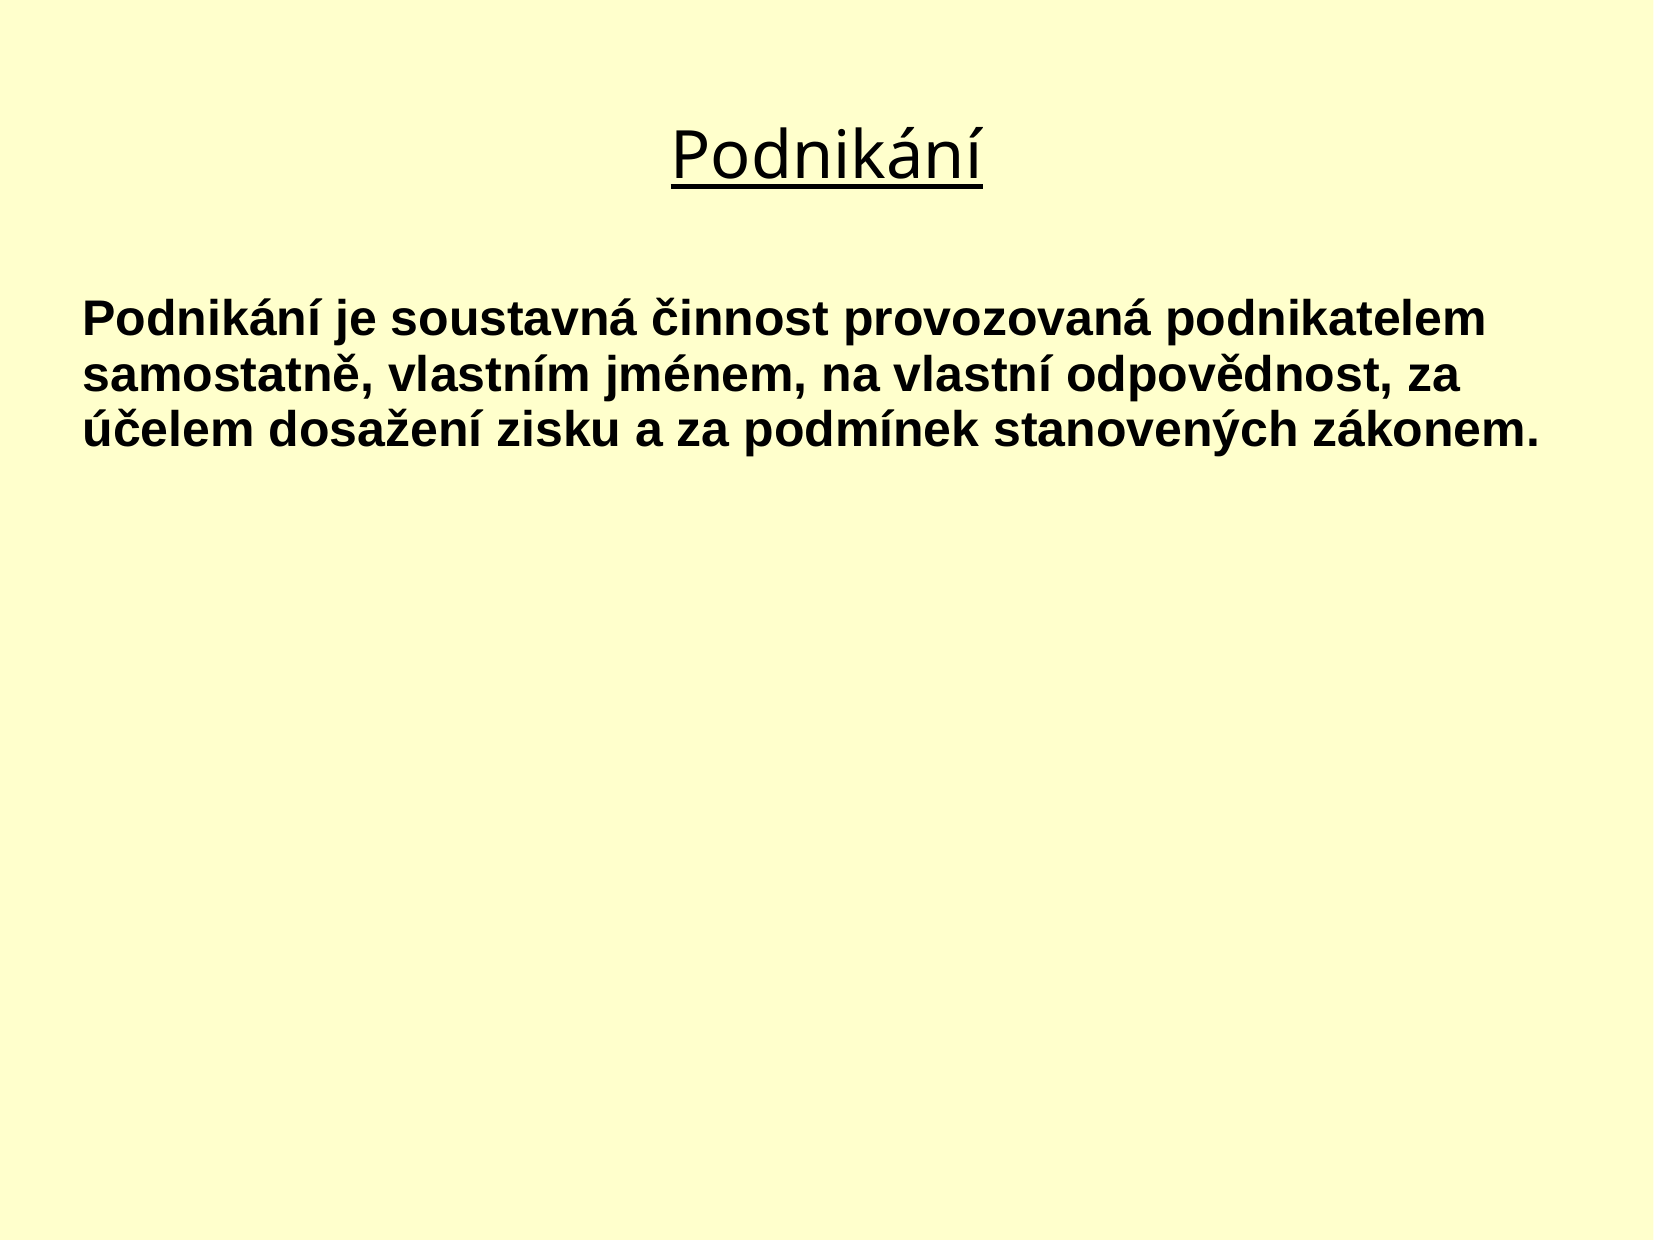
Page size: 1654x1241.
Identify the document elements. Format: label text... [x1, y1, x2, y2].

list Podnikání je soustavná činnost provozovaná podnikatelem samostatně, vlastním jménem, na vlastní odpovědnost, za účelem dosažení zisku a za podmínek stanovených zákonem. [82, 290, 1571, 1109]
title Podnikání [82, 49, 1571, 257]
